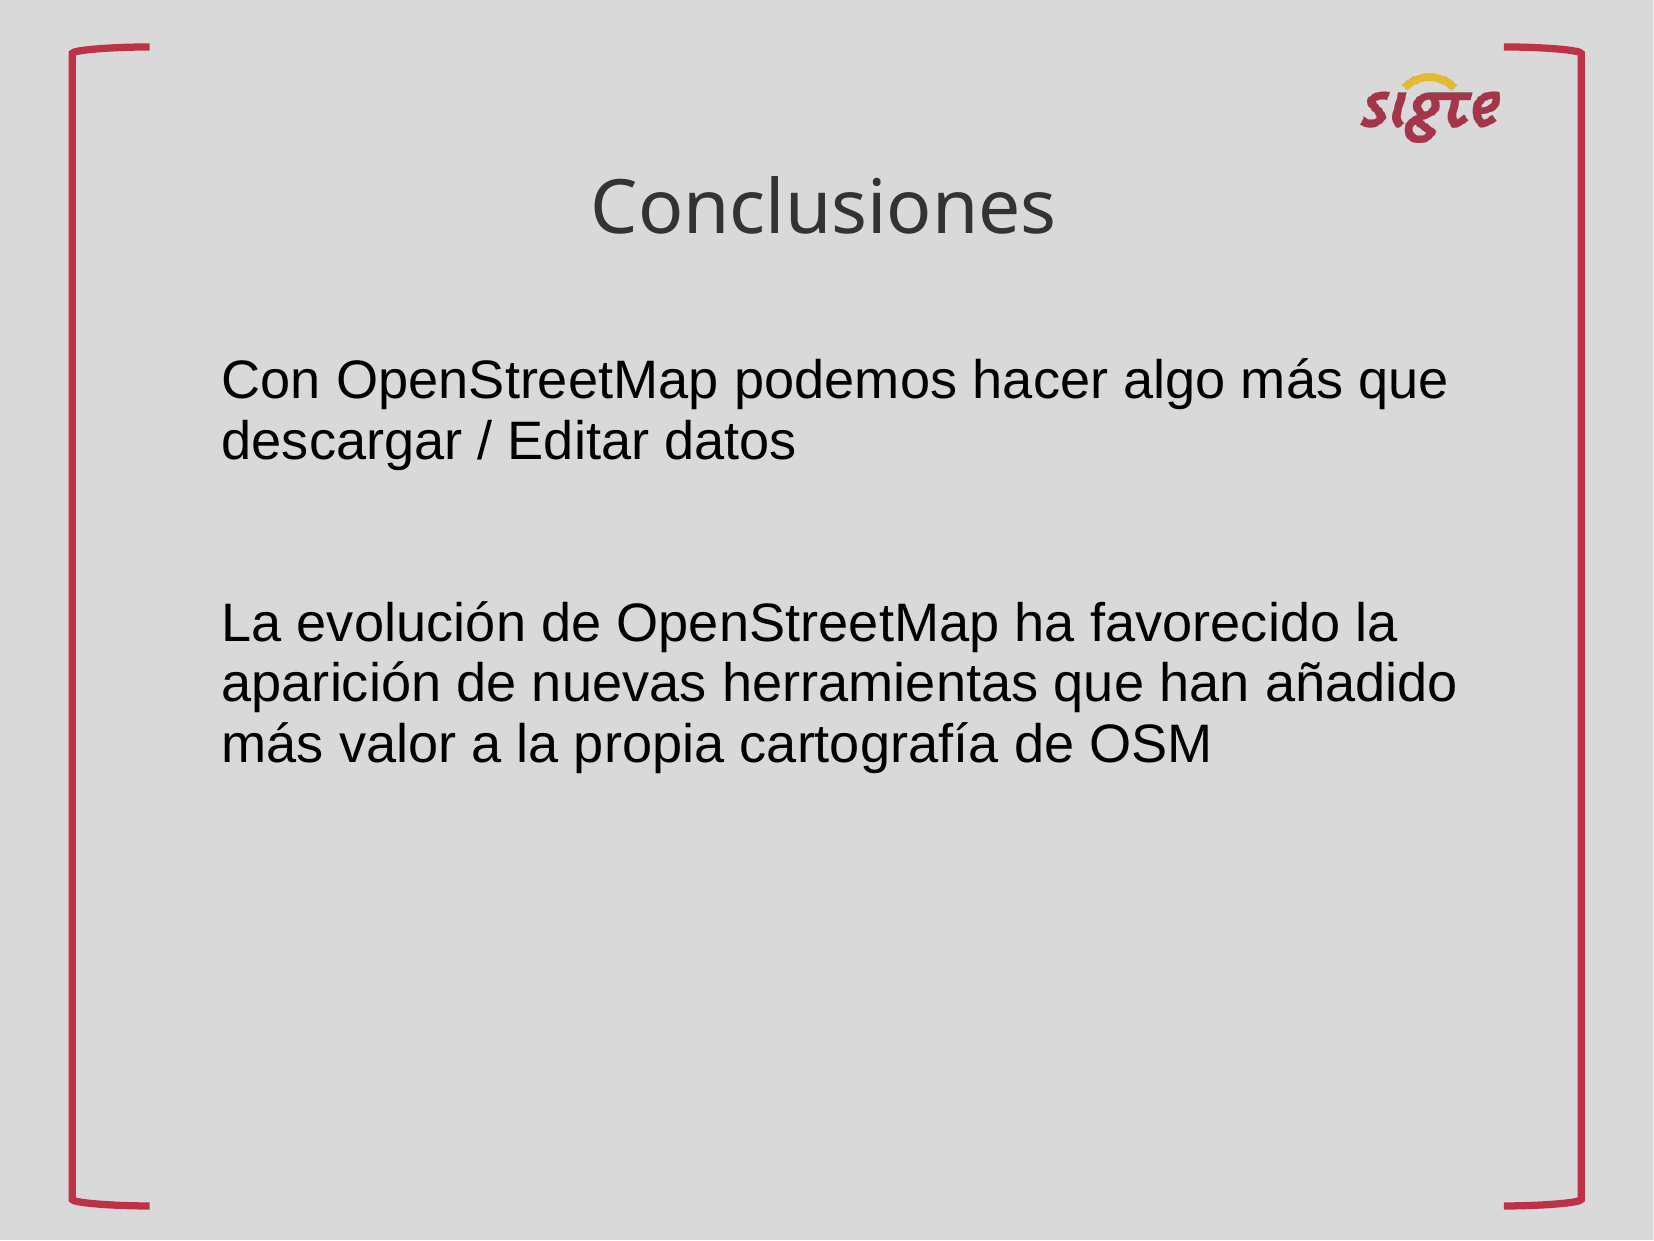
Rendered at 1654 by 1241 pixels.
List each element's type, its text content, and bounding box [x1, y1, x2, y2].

picture [1360, 73, 1500, 143]
text_box Conclusiones [76, 156, 1571, 254]
text_box Con OpenStreetMap podemos hacer algo más que descargar / Editar datos La evolución de OpenStreetMap ha favorecido la aparición de nuevas herramientas que han añadido más valor a la propia cartografía de OSM [206, 342, 1481, 842]
